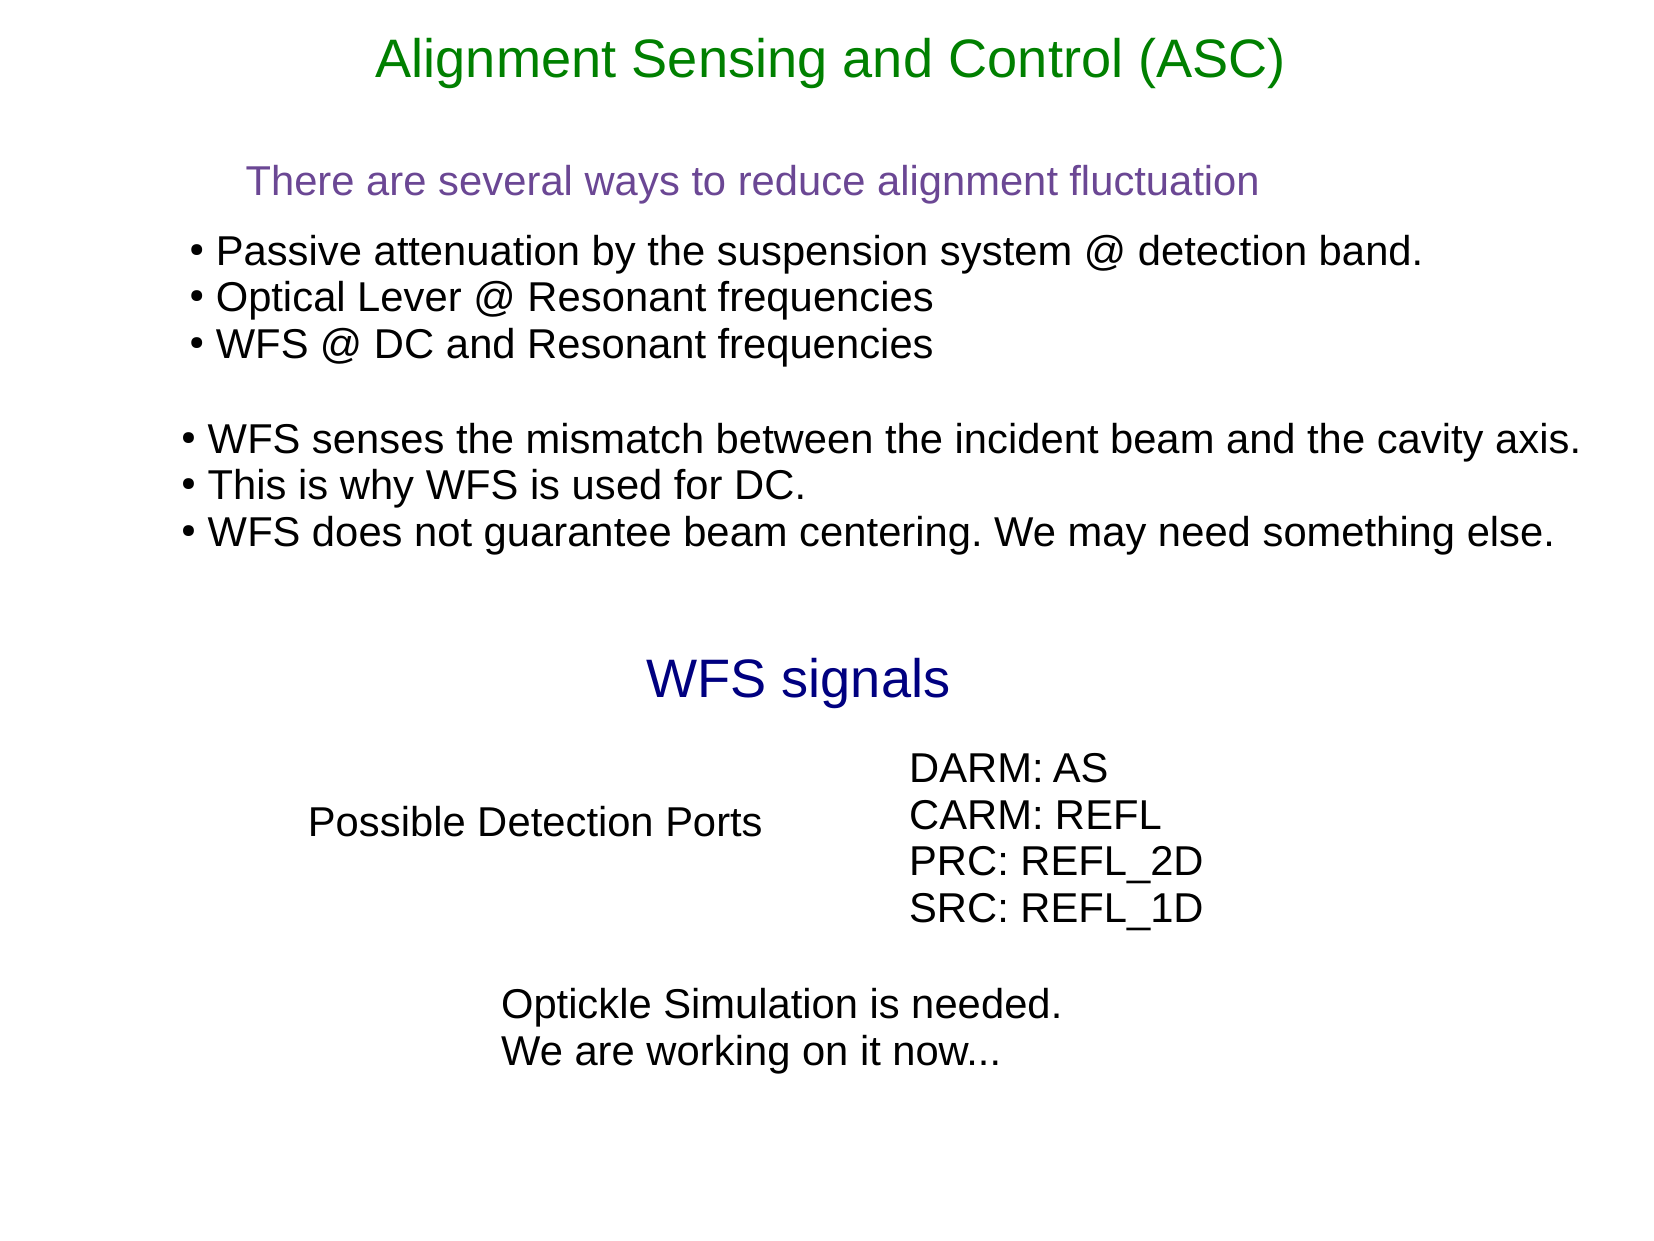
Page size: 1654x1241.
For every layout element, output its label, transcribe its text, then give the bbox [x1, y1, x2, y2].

text_box Alignment Sensing and Control (ASC) [360, 21, 1302, 97]
text_box Possible Detection Ports [293, 791, 778, 853]
text_box DARM: AS CARM: REFL PRC: REFL_2D SRC: REFL_1D [894, 737, 1219, 939]
text_box WFS signals [631, 640, 966, 717]
text_box WFS senses the mismatch between the incident beam and the cavity axis. This is why WFS is used for DC. WFS does not guarantee beam centering. We may need something else. [166, 408, 1597, 563]
text_box Optickle Simulation is needed. We are working on it now... [486, 973, 1078, 1082]
text_box Passive attenuation by the suspension system @ detection band. Optical Lever @ Resonant frequencies WFS @ DC and Resonant frequencies [174, 220, 1439, 375]
text_box There are several ways to reduce alignment fluctuation [230, 150, 1276, 212]
